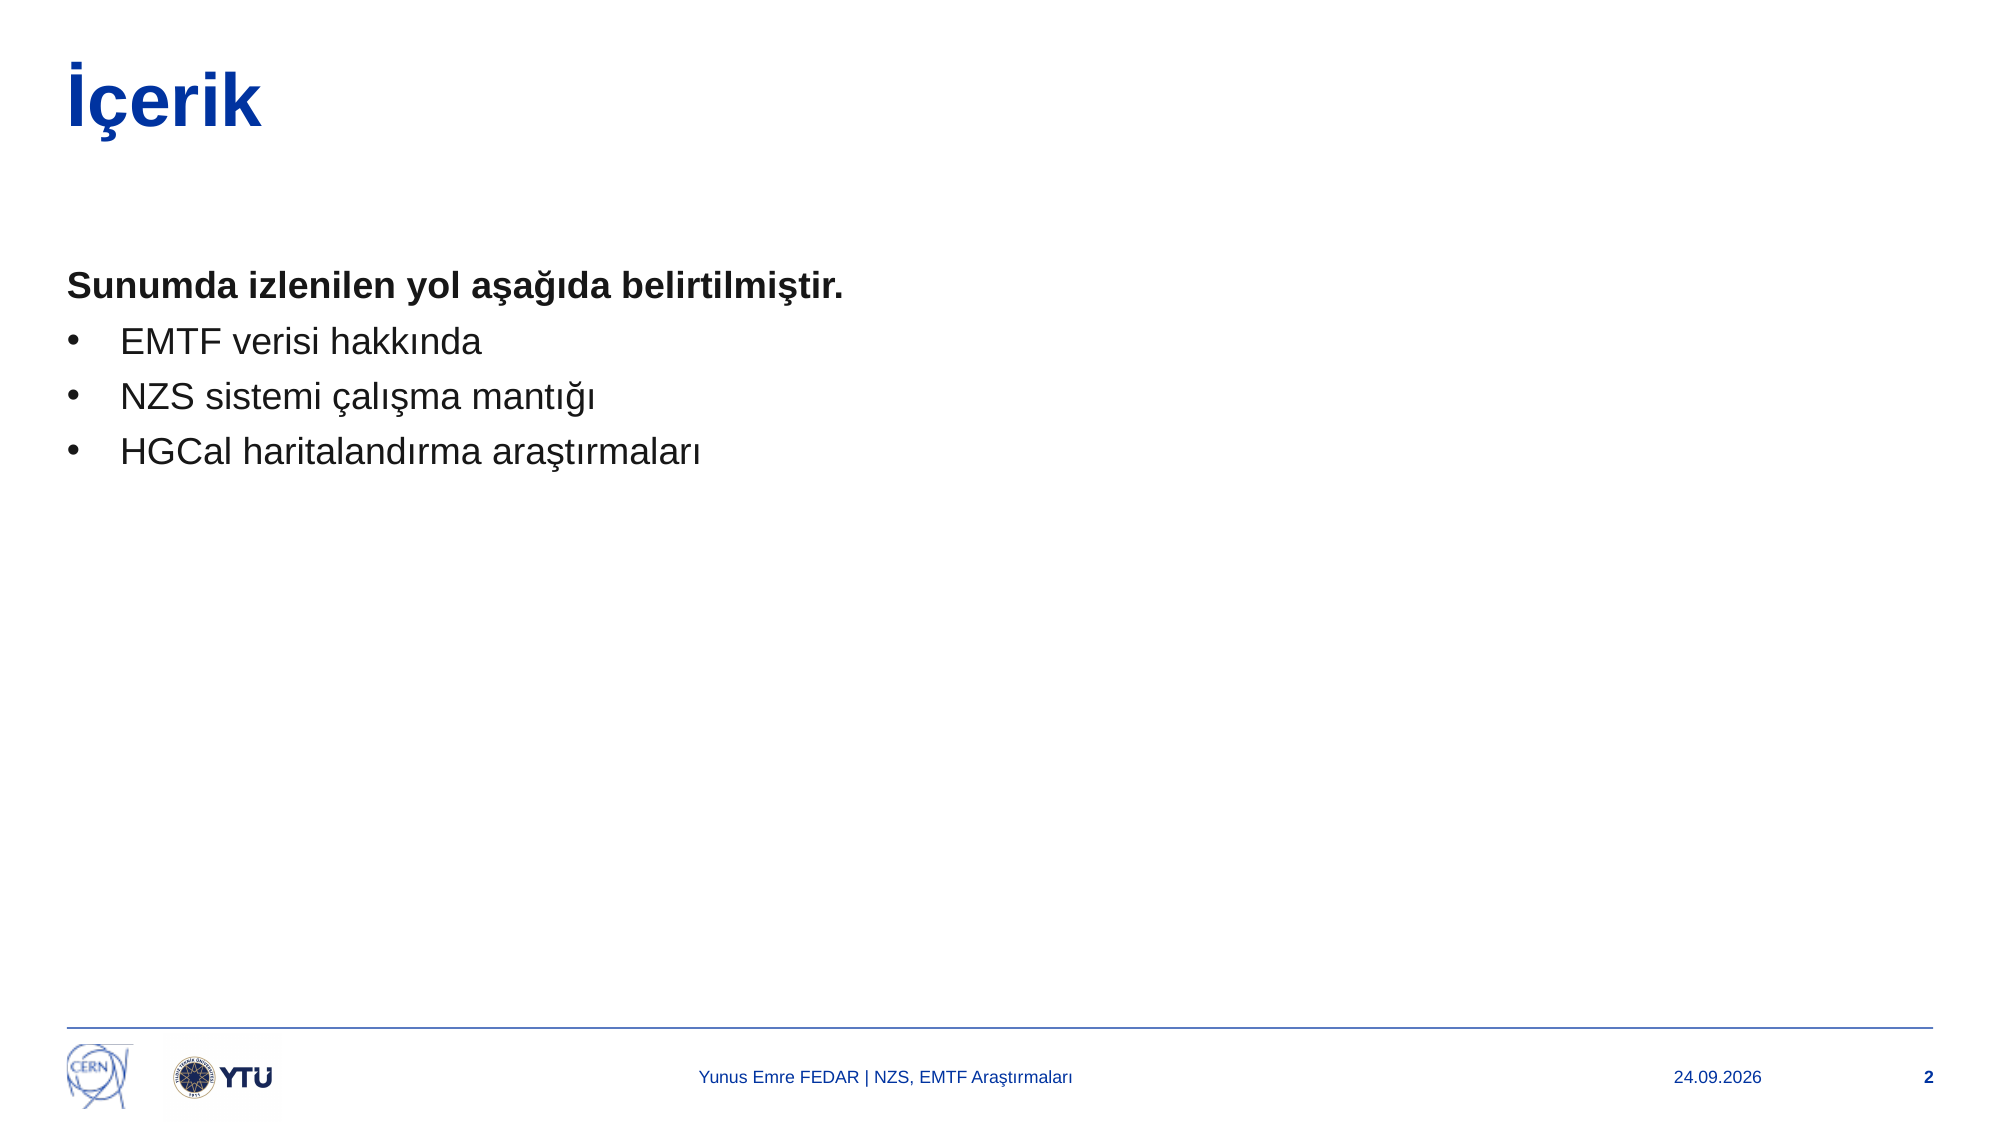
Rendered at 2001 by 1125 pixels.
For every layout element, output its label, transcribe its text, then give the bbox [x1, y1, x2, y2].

slide_number 24.12.2024 [1496, 1046, 1762, 1107]
title İçerik [66, 61, 1933, 237]
footer Yunus Emre FEDAR | NZS, EMTF Araştırmaları [698, 1046, 1402, 1107]
picture [163, 1033, 282, 1123]
list Sunumda izlenilen yol aşağıda belirtilmiştir. EMTF verisi hakkında NZS sistemi çalışma mantığı HGCal haritalandırma araştırmaları [66, 261, 1933, 1018]
slide_number <number> [1822, 1046, 1934, 1107]
